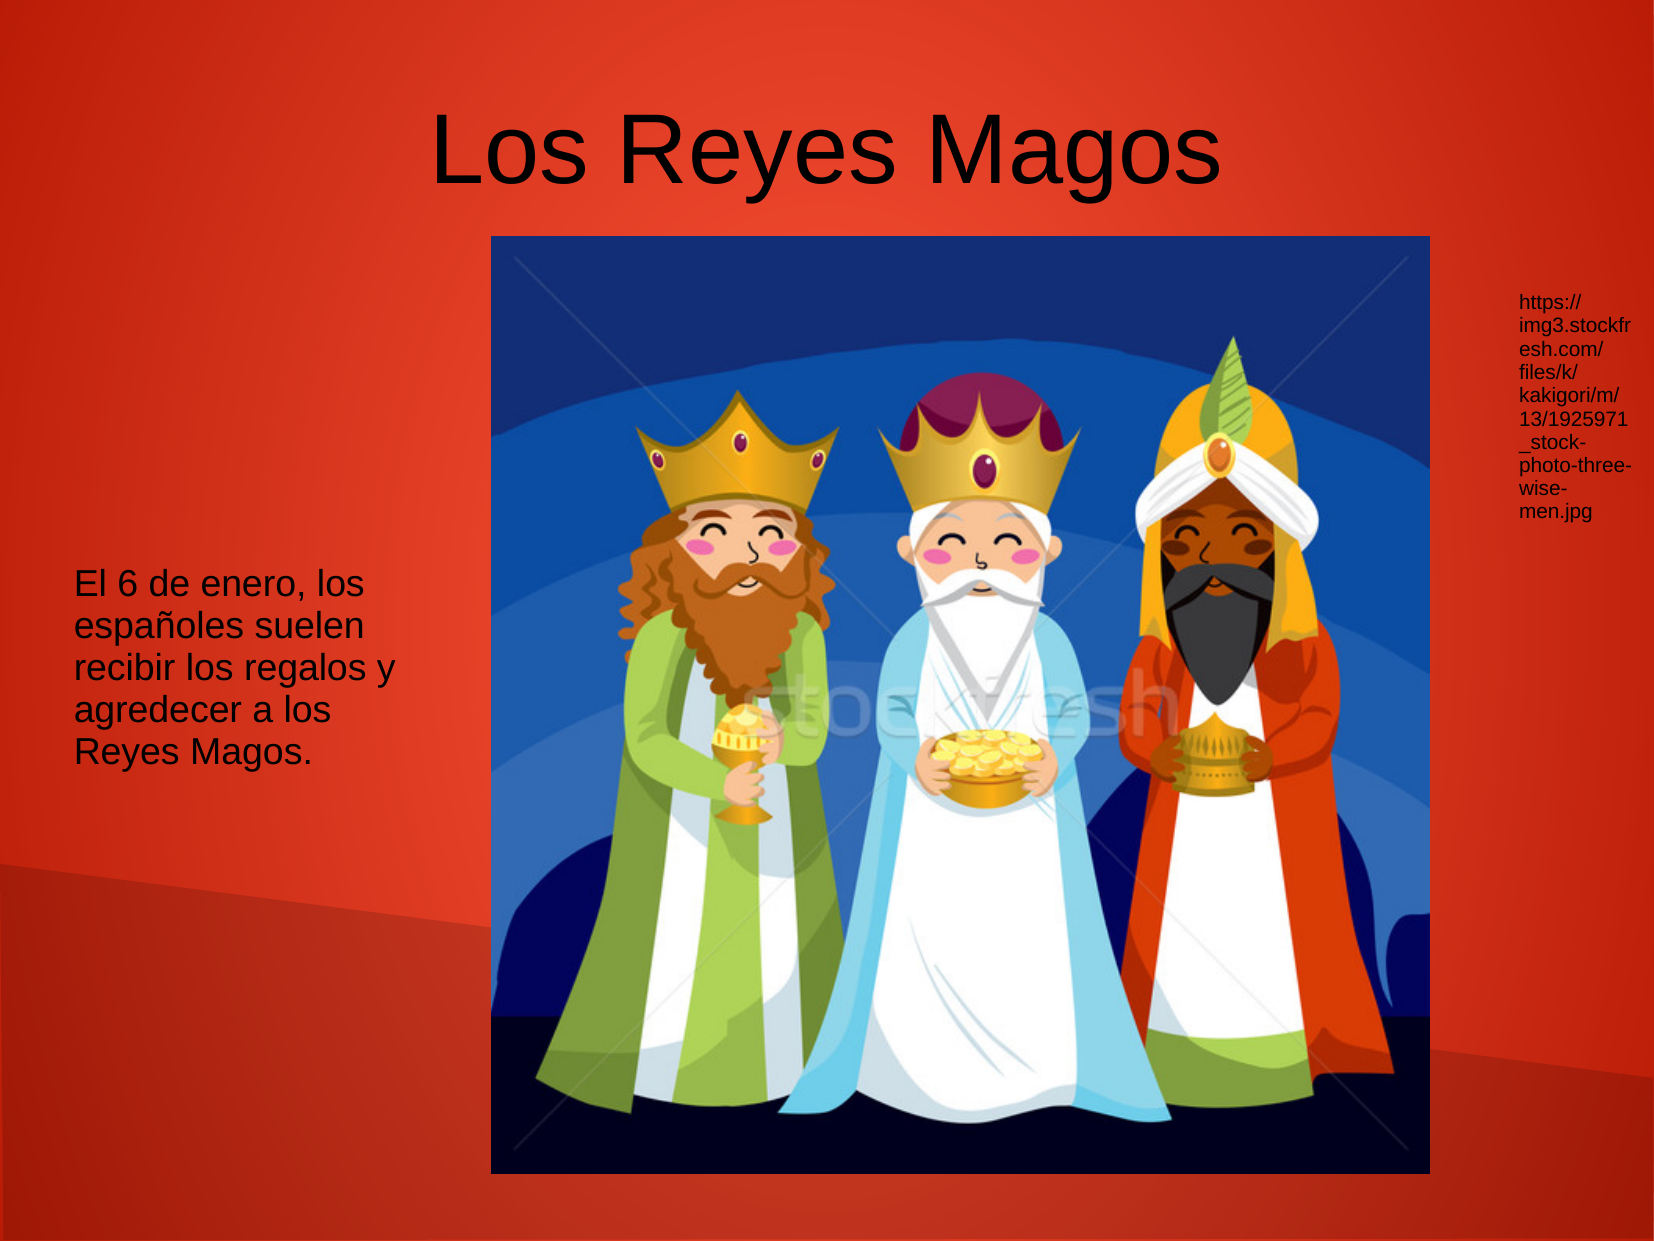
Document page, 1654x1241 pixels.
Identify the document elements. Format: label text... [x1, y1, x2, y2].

text_box El 6 de enero, los españoles suelen recibir los regalos y agredecer a los Reyes Magos. [59, 555, 449, 822]
picture [491, 236, 1430, 1174]
title Los Reyes Magos [82, 47, 1571, 252]
text_box https://img3.stockfresh.com/files/k/kakigori/m/13/1925971_stock-photo-three-wise-men.jpg [1504, 283, 1654, 929]
